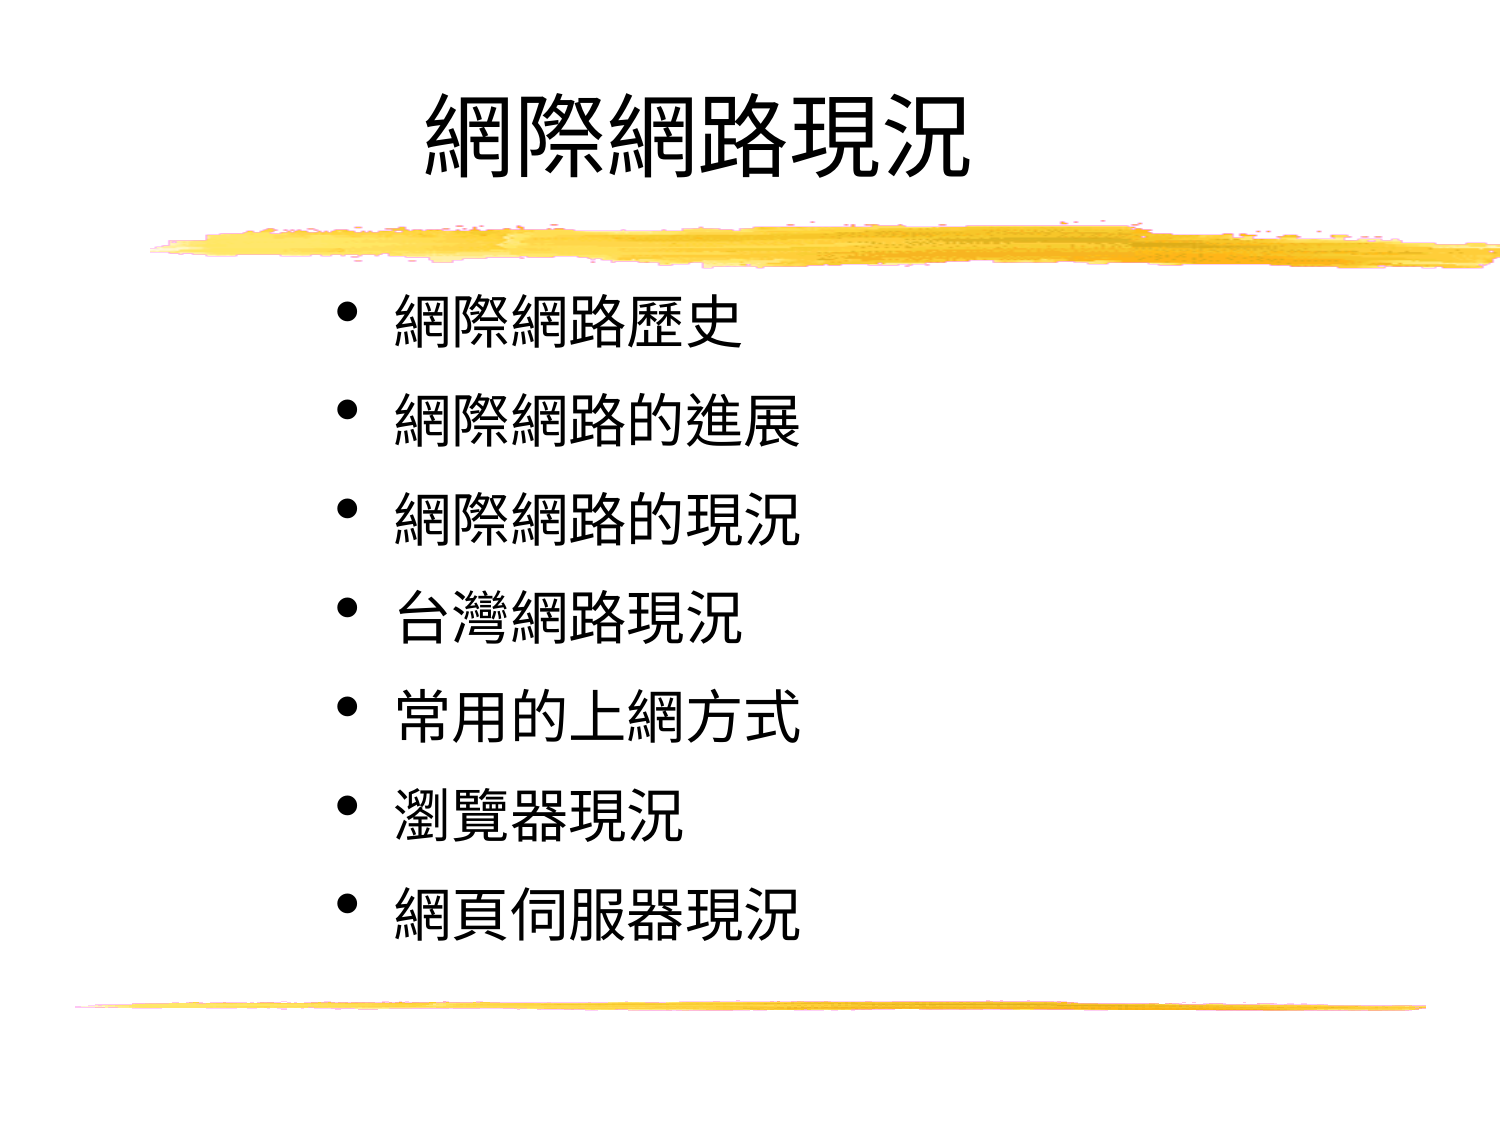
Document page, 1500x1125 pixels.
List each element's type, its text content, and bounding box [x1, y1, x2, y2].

list 網際網路歷史 網際網路的進展 網際網路的現況 台灣網路現況 常用的上網方式 瀏覽器現況 網頁伺服器現況 [337, 276, 1214, 951]
picture [75, 999, 1426, 1013]
picture [150, 215, 1500, 279]
title 網際網路現況 [66, 30, 1342, 231]
